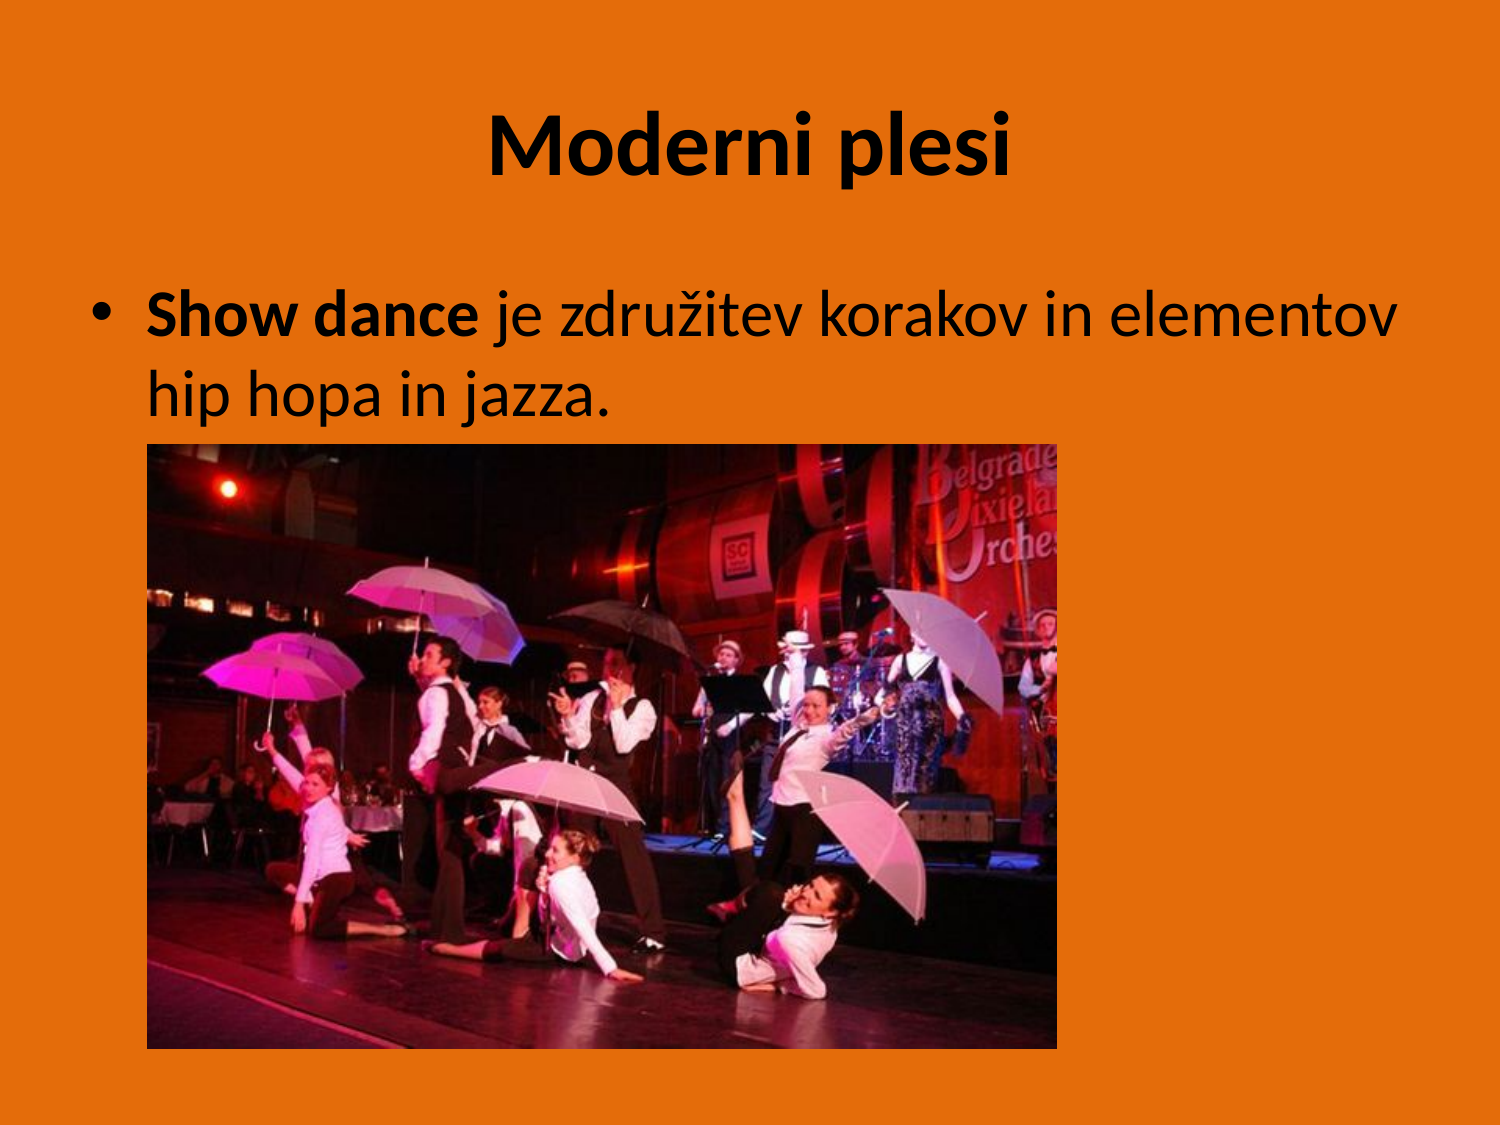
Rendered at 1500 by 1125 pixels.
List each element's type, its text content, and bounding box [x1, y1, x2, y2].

list Show dance je združitev korakov in elementov hip hopa in jazza. [75, 262, 1425, 1005]
picture [147, 444, 1057, 1049]
title Moderni plesi [75, 45, 1425, 233]
